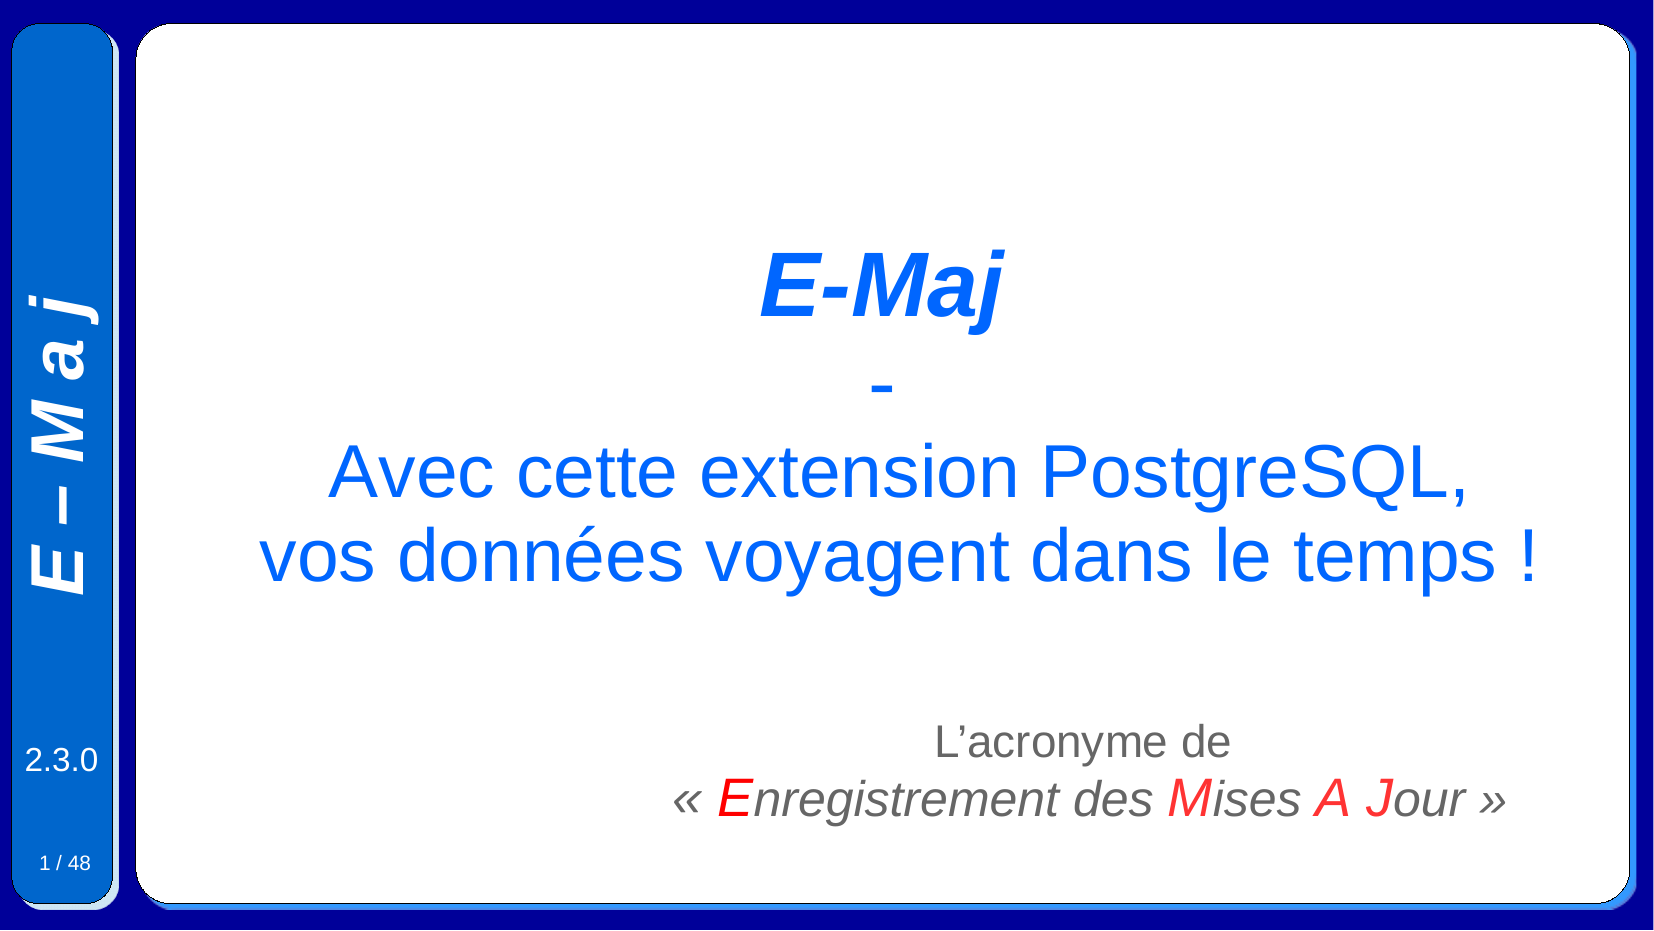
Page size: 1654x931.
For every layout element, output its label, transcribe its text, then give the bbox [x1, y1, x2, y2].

subtitle E-Maj - Avec cette extension PostgreSQL, vos données voyagent dans le temps ! [194, 111, 1570, 832]
text_box L’acronyme de « Enregistrement des Mises A Jour » [602, 708, 1577, 875]
